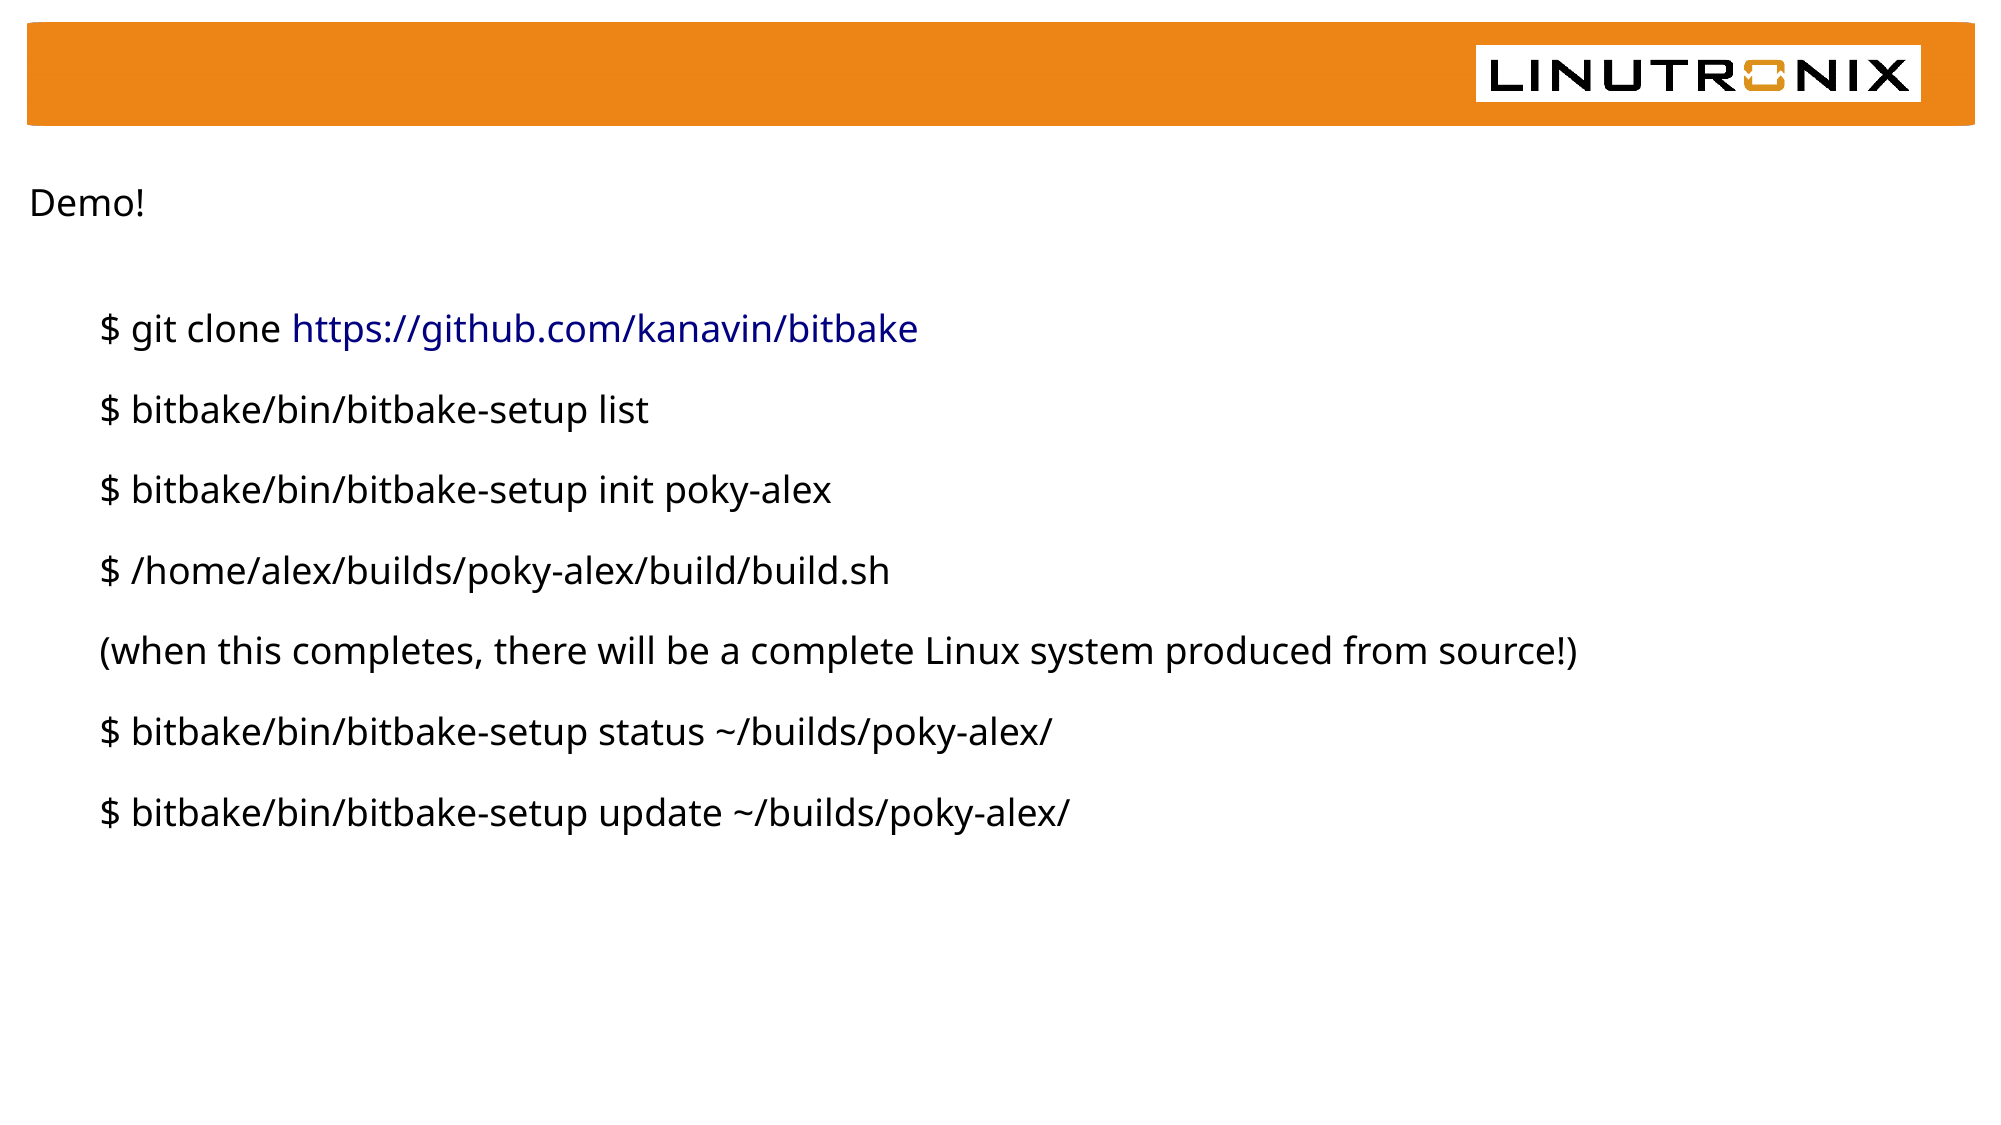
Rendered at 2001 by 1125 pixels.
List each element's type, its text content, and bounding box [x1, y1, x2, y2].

title Demo! [28, 137, 1975, 268]
list $ git clone https://github.com/kanavin/bitbake $ bitbake/bin/bitbake-setup list $ bitbake/bin/bitbake-setup init poky-alex $ /home/alex/builds/poky-alex/build/build.sh (when this completes, there will be a complete Linux system produced from source!) $ bitbake/bin/bitbake-setup status ~/builds/poky-alex/ $ bitbake/bin/bitbake-setup update ~/builds/poky-alex/ [99, 302, 1900, 1005]
picture [27, 22, 1975, 126]
